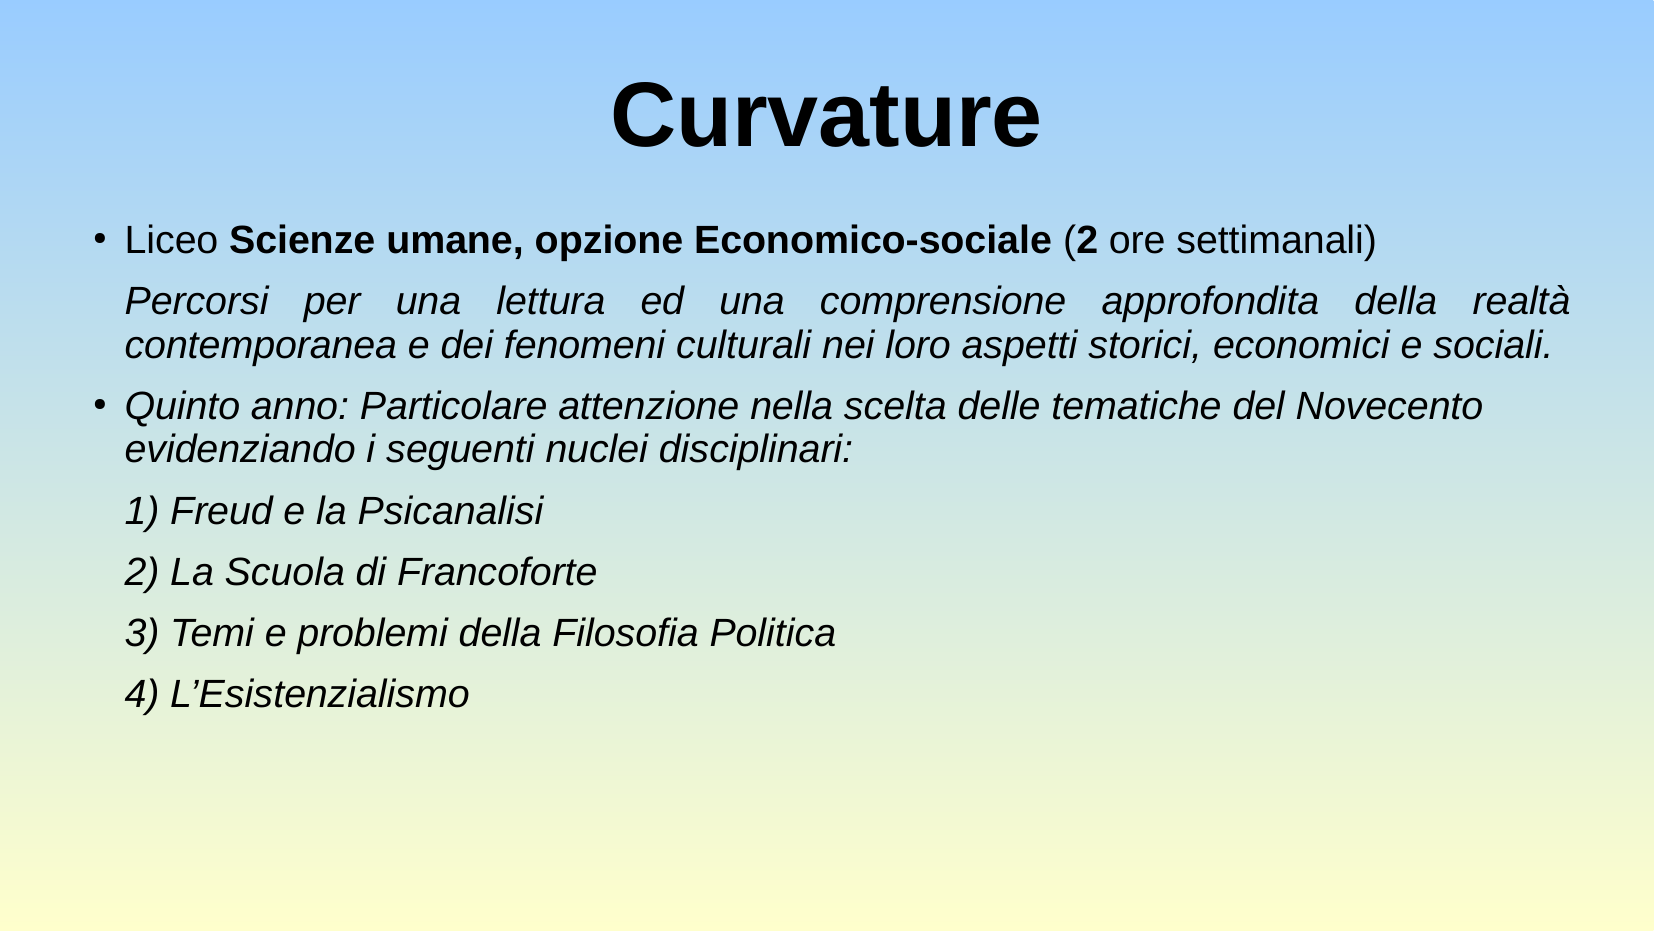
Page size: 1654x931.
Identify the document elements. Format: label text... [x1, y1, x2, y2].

title Curvature [82, 37, 1571, 193]
list Liceo Scienze umane, opzione Economico-sociale (2 ore settimanali) Percorsi per una lettura ed una comprensione approfondita della realtà contemporanea e dei fenomeni culturali nei loro aspetti storici, economici e sociali. Quinto anno: Particolare attenzione nella scelta delle tematiche del Novecento evidenziando i seguenti nuclei disciplinari: 1) Freud e la Psicanalisi 2) La Scuola di Francoforte 3) Temi e problemi della Filosofia Politica 4) L’Esistenzialismo [82, 217, 1571, 758]
